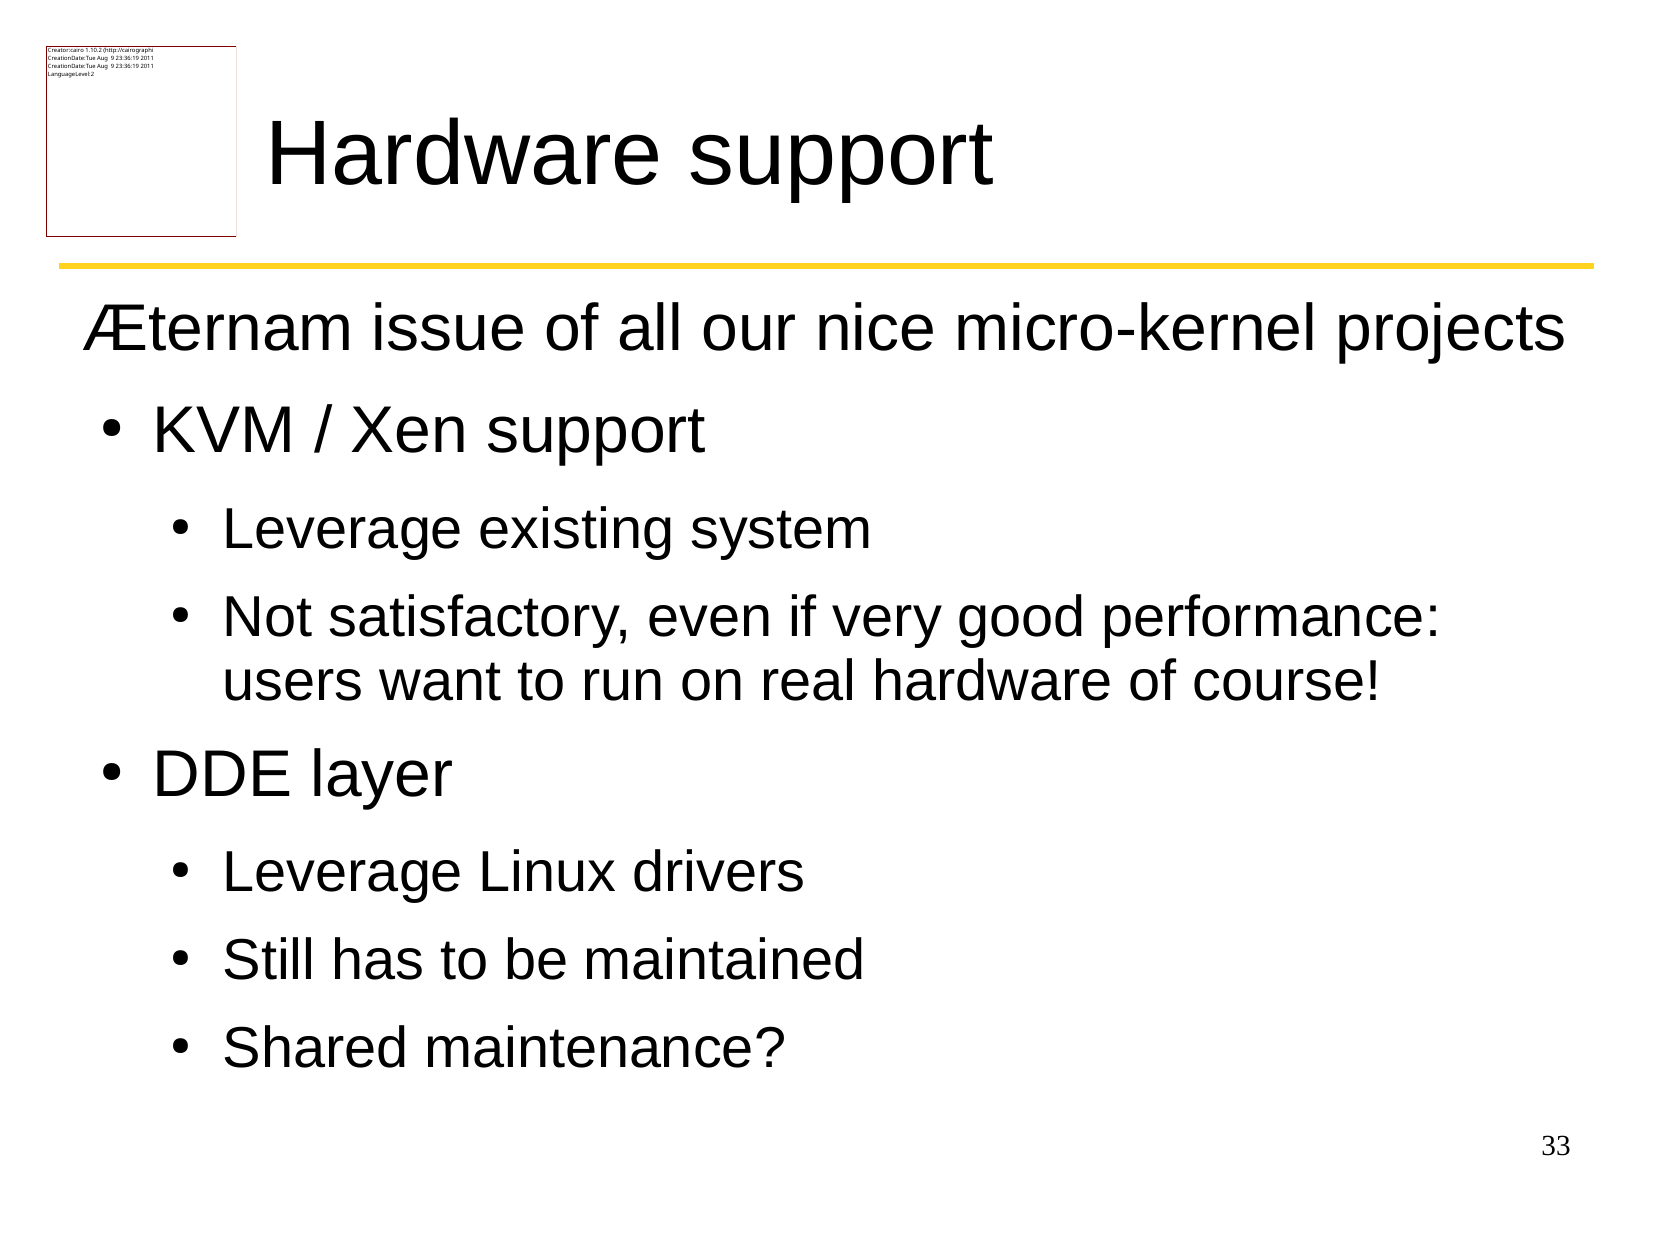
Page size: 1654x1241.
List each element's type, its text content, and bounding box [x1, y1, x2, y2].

title Hardware support [265, 49, 1571, 257]
list Æternam issue of all our nice micro-kernel projects KVM / Xen support Leverage existing system Not satisfactory, even if very good performance: users want to run on real hardware of course! DDE layer Leverage Linux drivers Still has to be maintained Shared maintenance? [82, 290, 1571, 1093]
